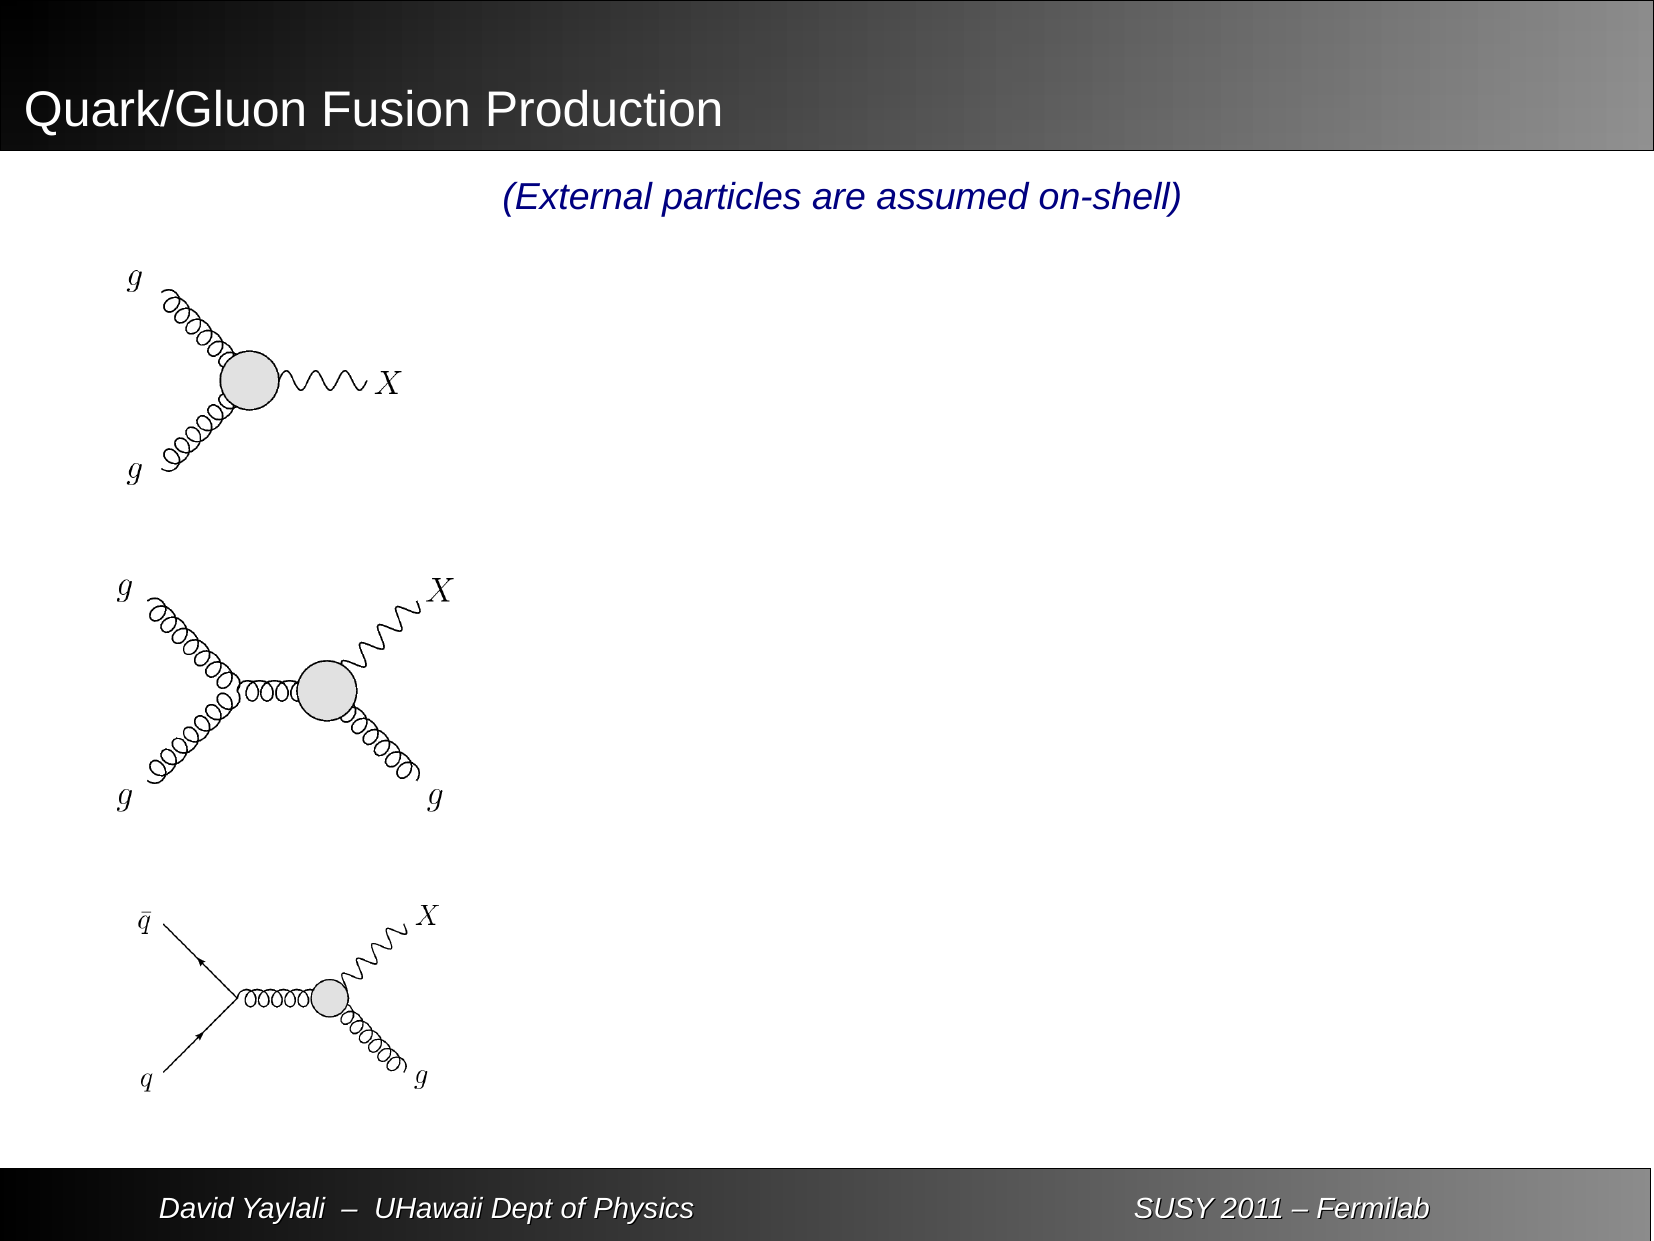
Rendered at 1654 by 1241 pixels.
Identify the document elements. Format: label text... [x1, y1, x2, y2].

text_box Quark/Gluon Fusion Production [9, 74, 739, 145]
picture [112, 570, 471, 826]
text_box (External particles are assumed on-shell) [487, 168, 1197, 225]
picture [93, 262, 413, 512]
picture [135, 899, 451, 1098]
